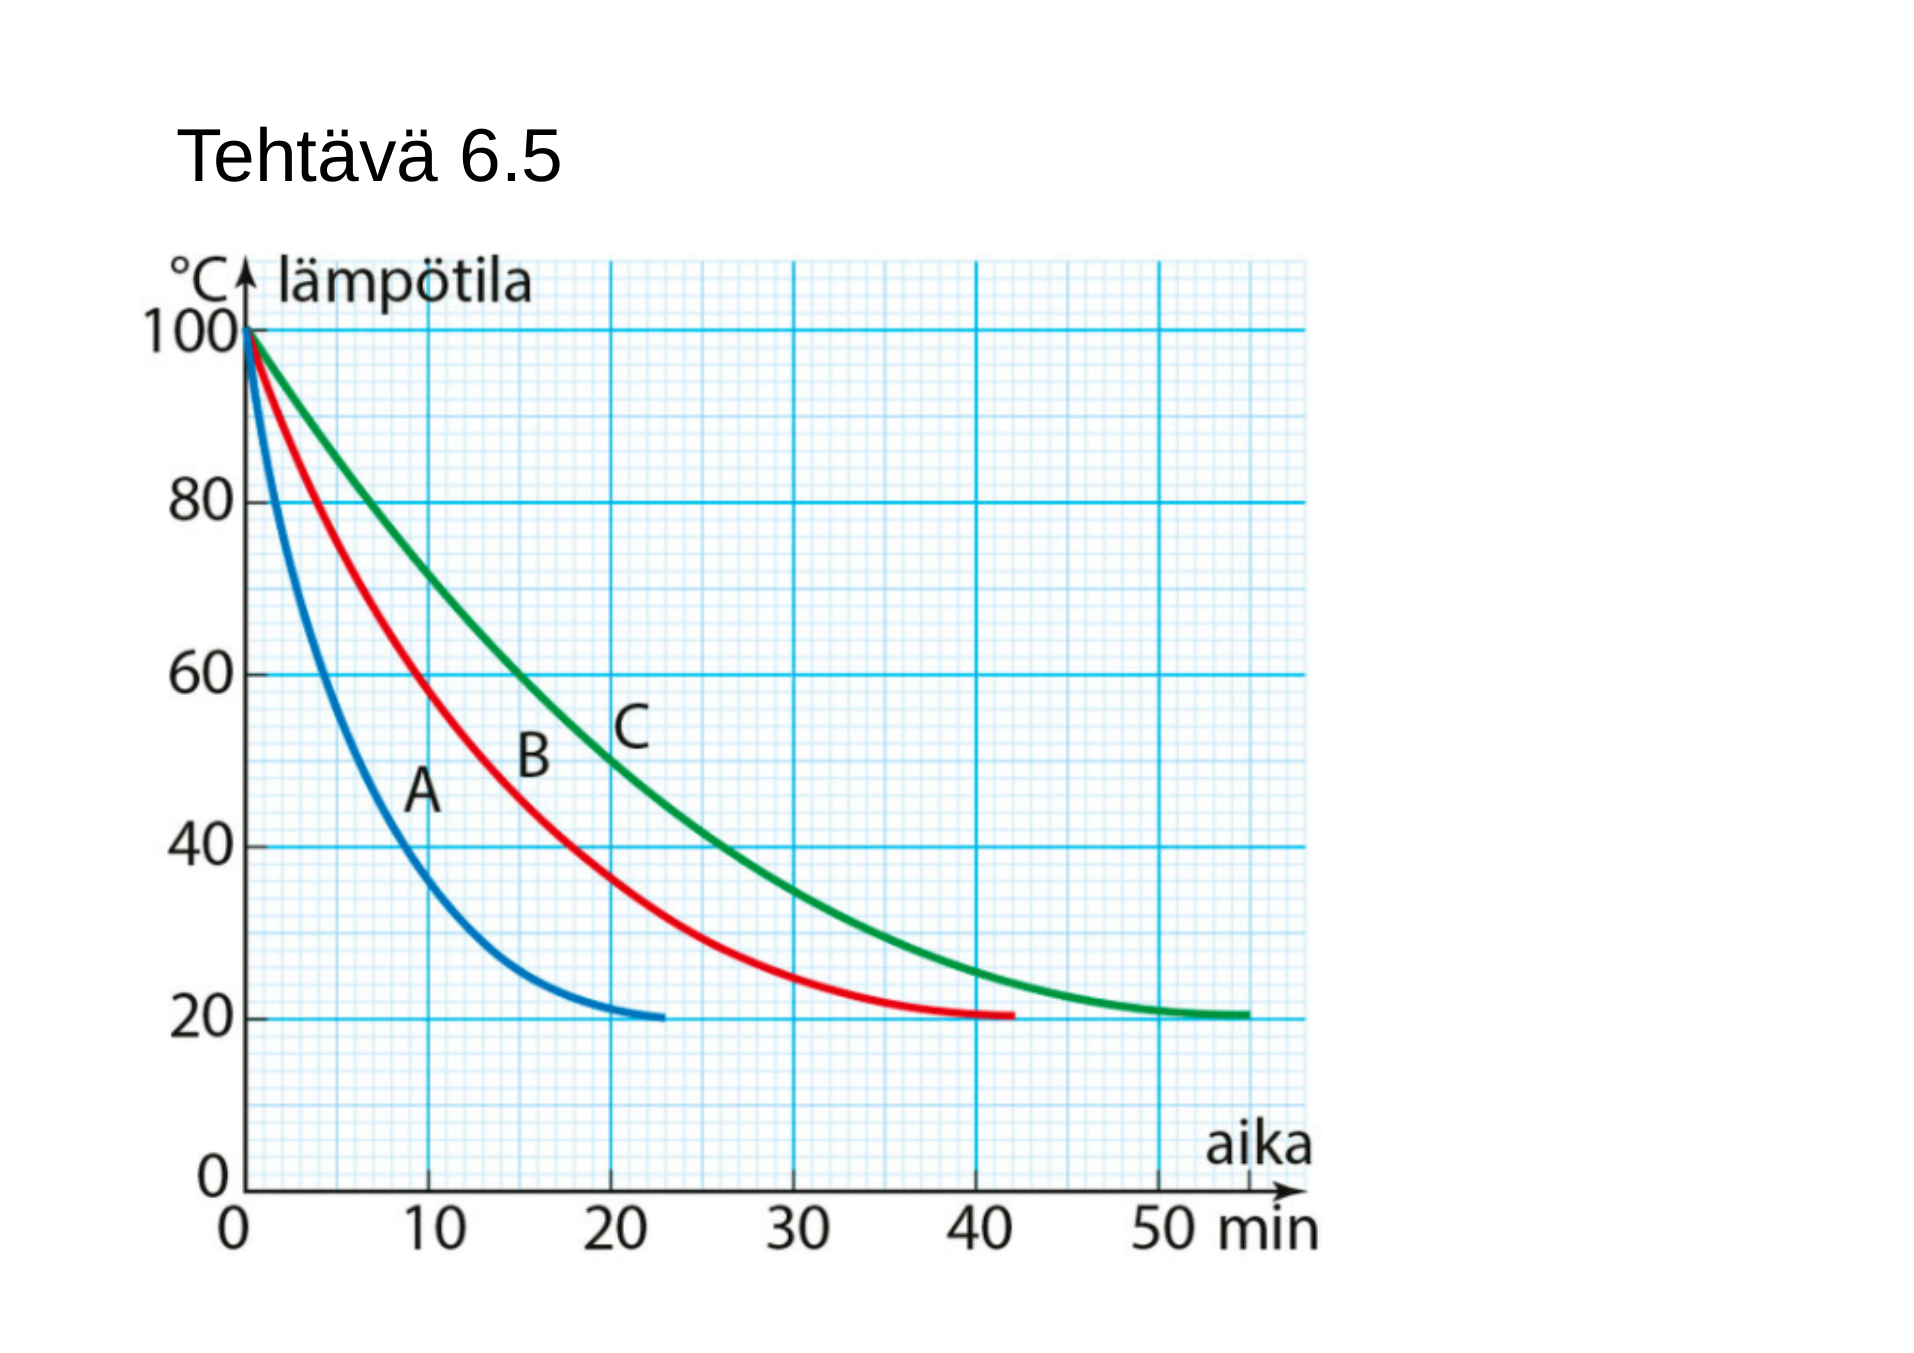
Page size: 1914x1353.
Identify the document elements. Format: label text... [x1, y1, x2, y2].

picture [106, 229, 1363, 1288]
text_box Tehtävä 6.5 [161, 106, 579, 206]
